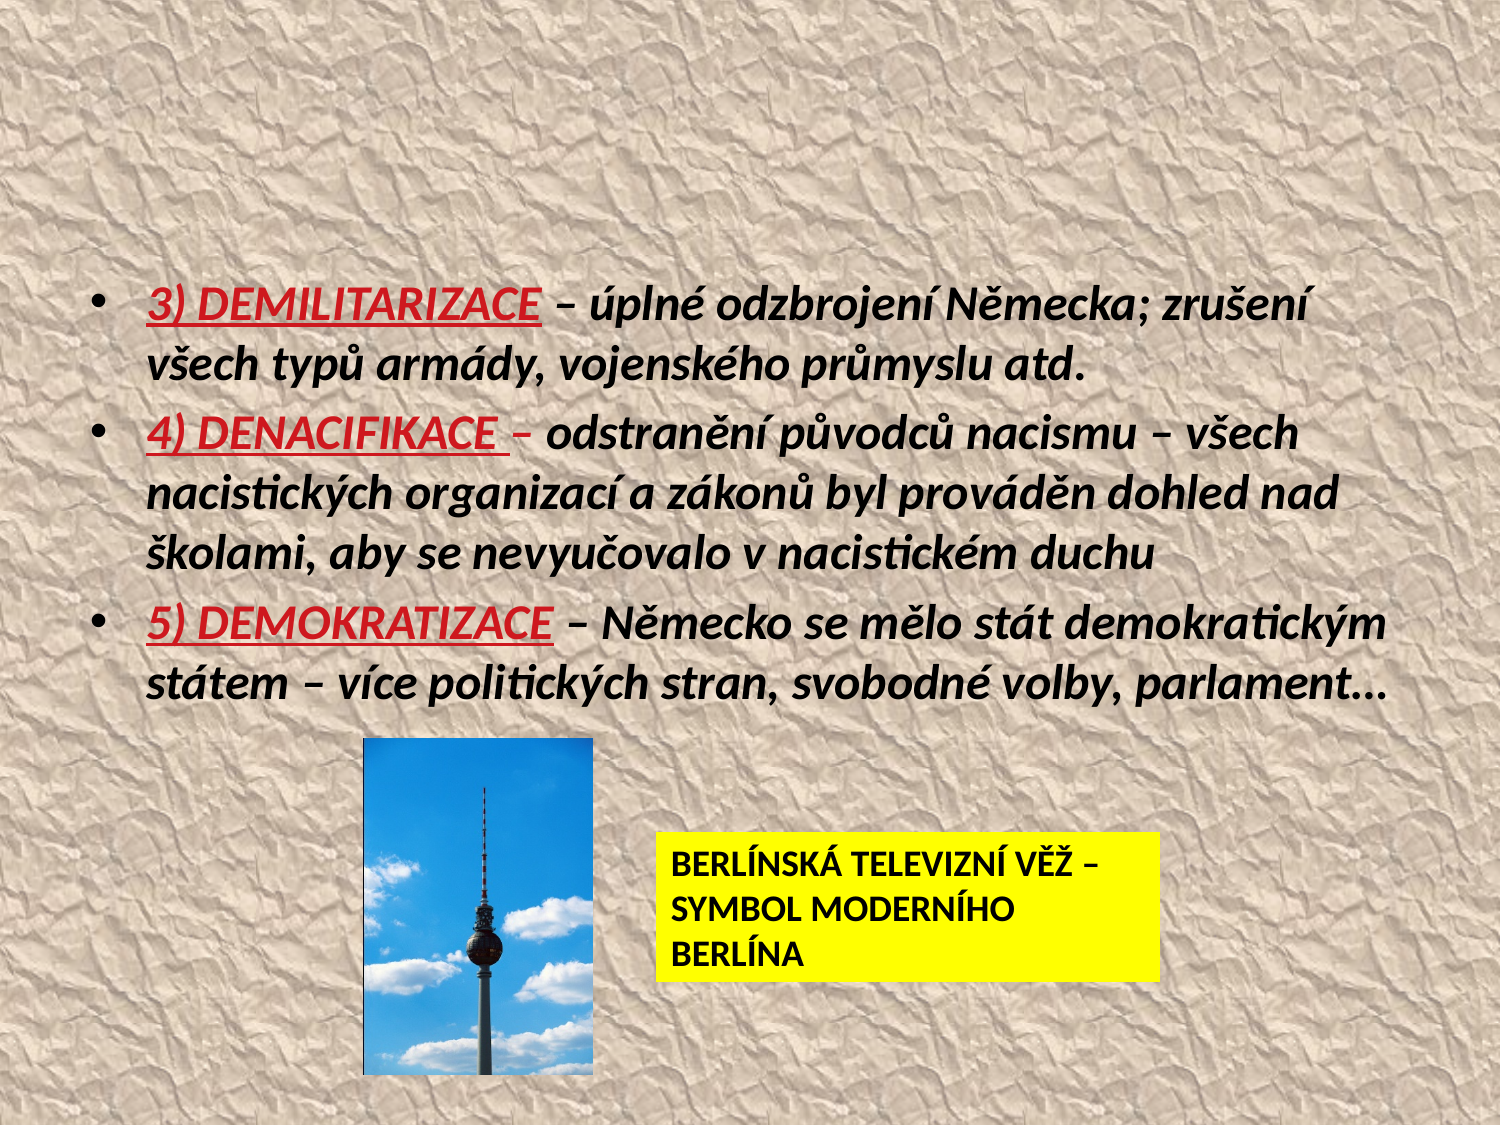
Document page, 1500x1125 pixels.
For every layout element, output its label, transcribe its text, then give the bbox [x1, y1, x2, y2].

text_box 3) DEMILITARIZACE – úplné odzbrojení Německa; zrušení všech typů armády, vojenského průmyslu atd. 4) DENACIFIKACE – odstranění původců nacismu – všech nacistických organizací a zákonů byl prováděn dohled nad školami, aby se nevyučovalo v nacistickém duchu 5) DEMOKRATIZACE – Německo se mělo stát demokratickým státem – více politických stran, svobodné volby, parlament… [75, 262, 1425, 1005]
picture [363, 738, 593, 1075]
text_box BERLÍNSKÁ TELEVIZNÍ VĚŽ – SYMBOL MODERNÍHO BERLÍNA [656, 832, 1160, 982]
